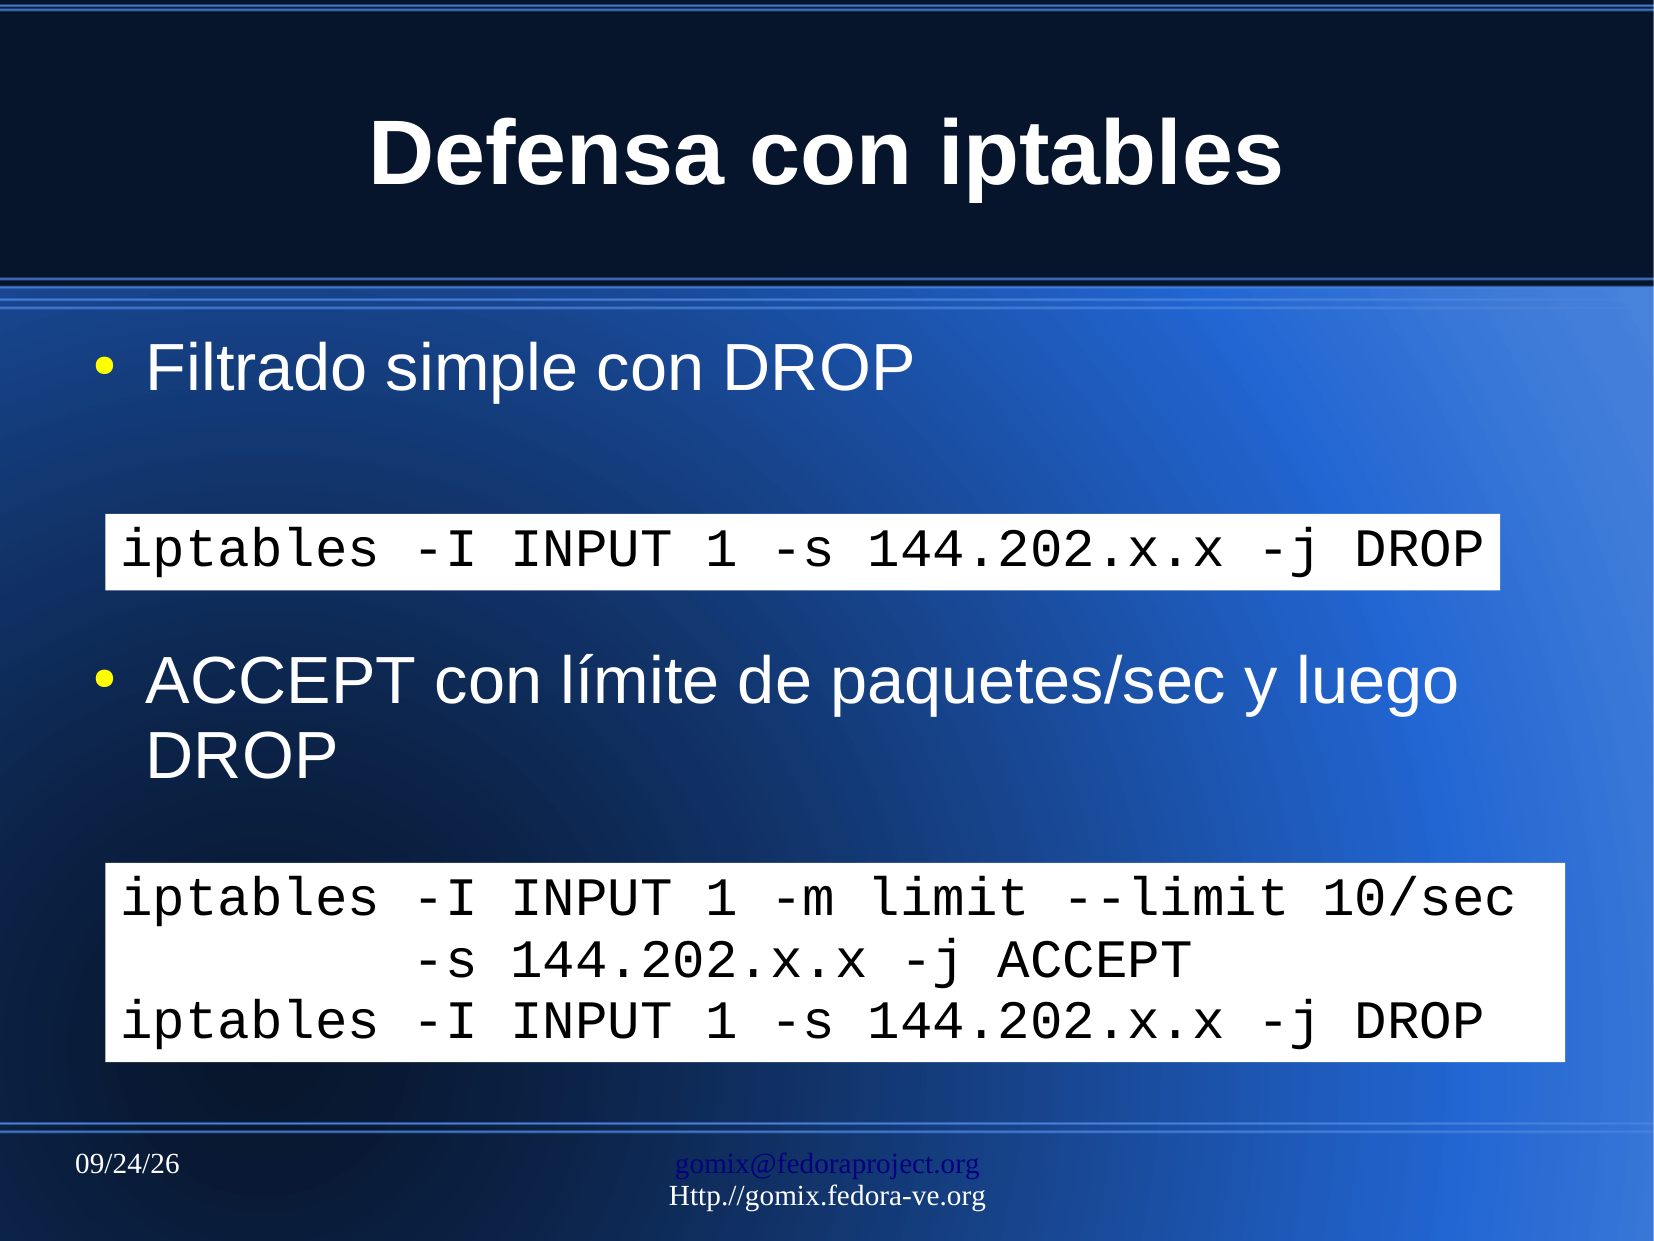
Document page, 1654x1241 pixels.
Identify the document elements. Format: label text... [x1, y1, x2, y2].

list Filtrado simple con DROP ACCEPT con límite de paquetes/sec y luego DROP [75, 330, 1564, 1126]
picture [0, 0, 1654, 1241]
title Defensa con iptables [82, 49, 1571, 257]
